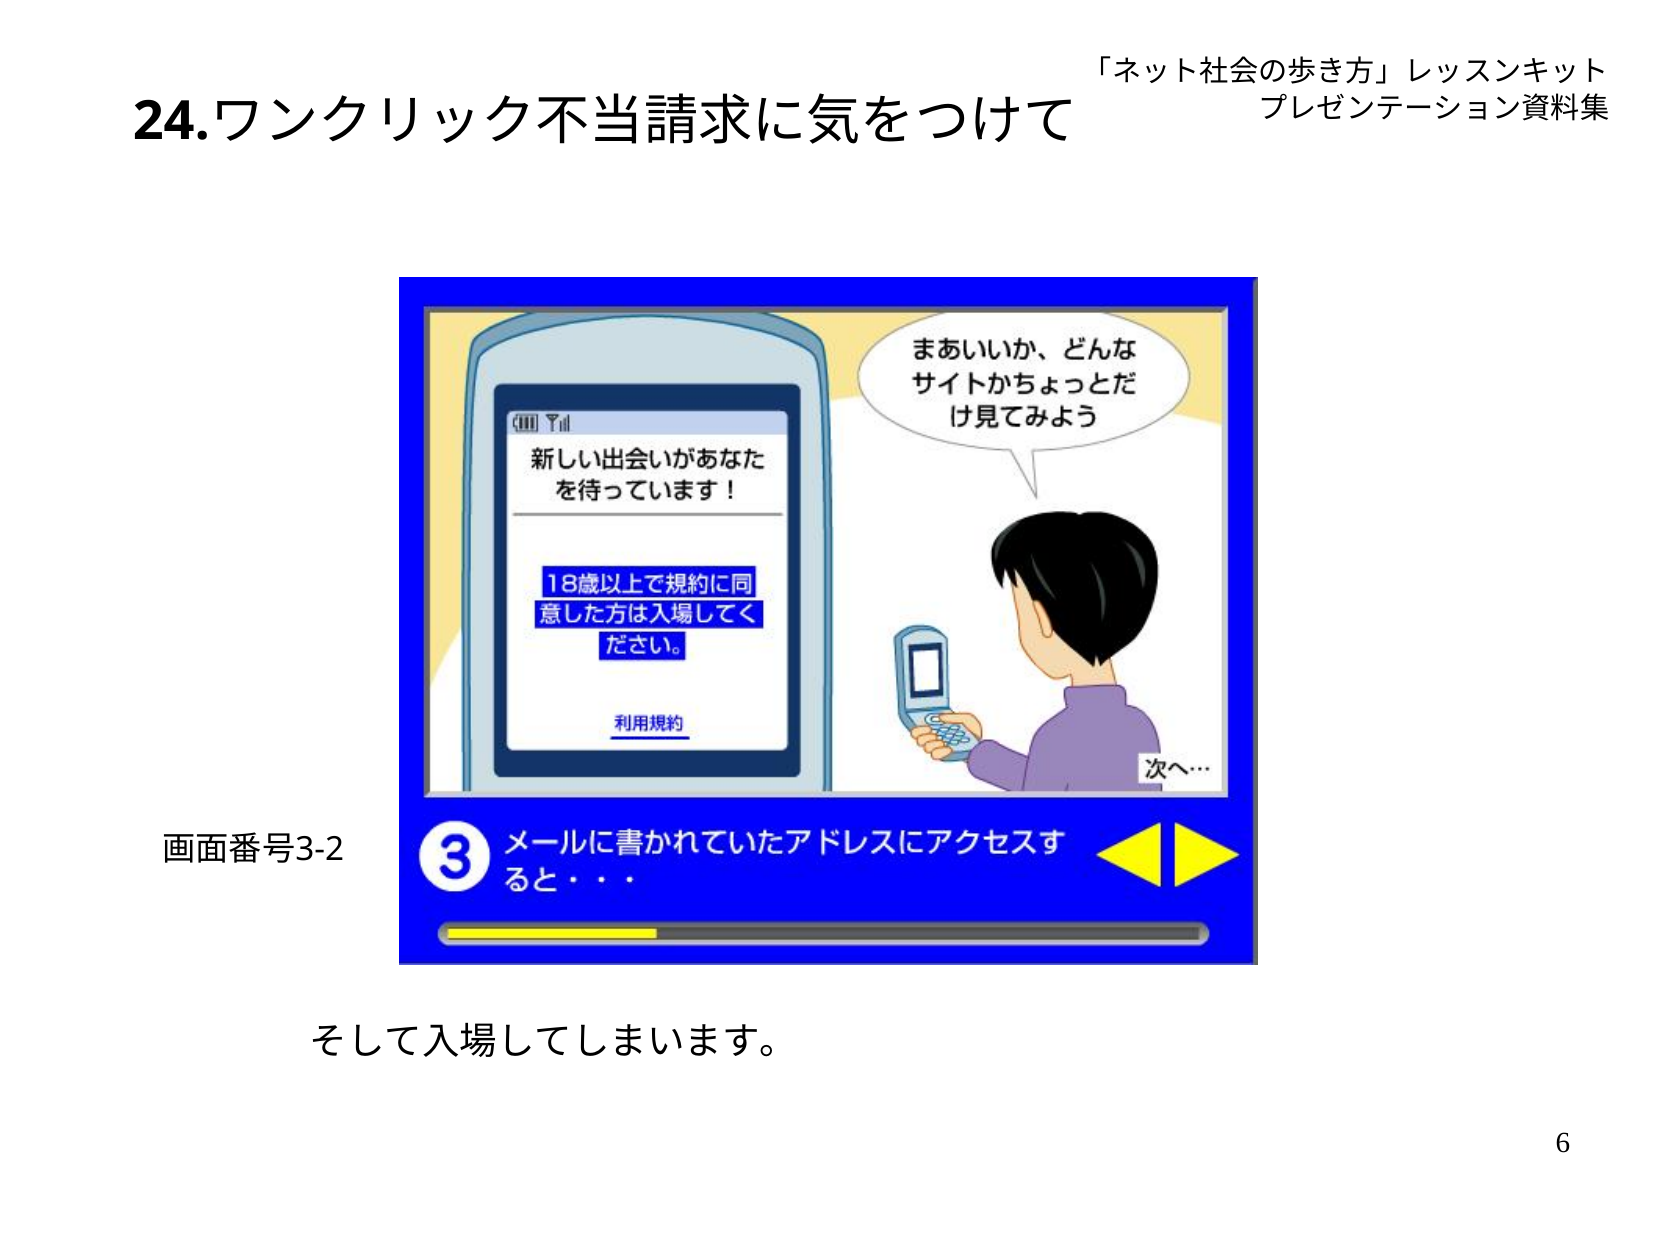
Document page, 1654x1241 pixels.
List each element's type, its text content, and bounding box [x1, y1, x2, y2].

text_box 「ネット社会の歩き方」レッスンキット プレゼンテーション資料集 [1062, 44, 1625, 134]
text_box そして入場してしまいます。 [295, 1003, 1477, 1074]
picture [399, 277, 1258, 965]
text_box 画面番号3-2 [147, 826, 384, 875]
text_box 24.ワンクリック不当請求に気をつけて [118, 88, 1270, 158]
